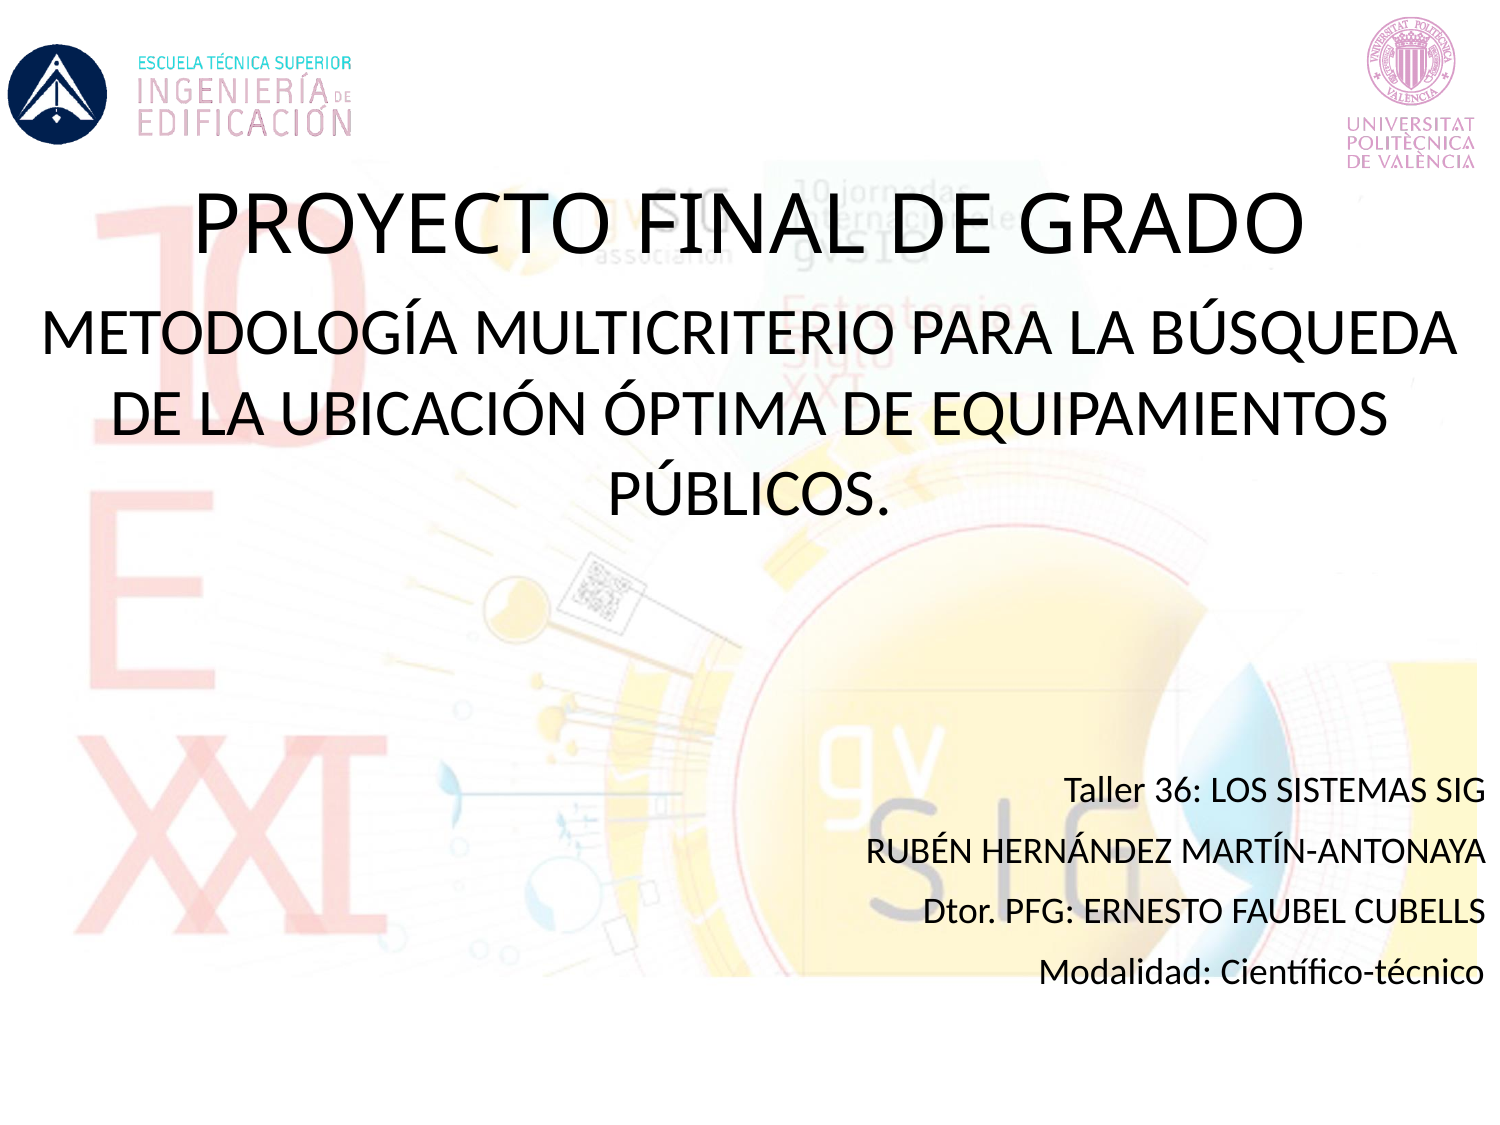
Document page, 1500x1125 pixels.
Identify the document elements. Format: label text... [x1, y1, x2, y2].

text_box Dtor. PFG: ERNESTO FAUBEL CUBELLS [751, 879, 1500, 939]
text_box Taller 36: LOS SISTEMAS SIG [898, 757, 1500, 818]
picture [0, 0, 1491, 163]
text_box Modalidad: Científico-técnico [749, 939, 1500, 1000]
text_box PROYECTO FINAL DE GRADO [0, 163, 1500, 278]
text_box METODOLOGÍA MULTICRITERIO PARA LA BÚSQUEDA DE LA UBICACIÓN ÓPTIMA DE EQUIPAMIENTOS PÚBLICOS. [0, 281, 1500, 536]
text_box RUBÉN HERNÁNDEZ MARTÍN-ANTONAYA [751, 818, 1500, 879]
picture [29, 536, 1477, 1125]
